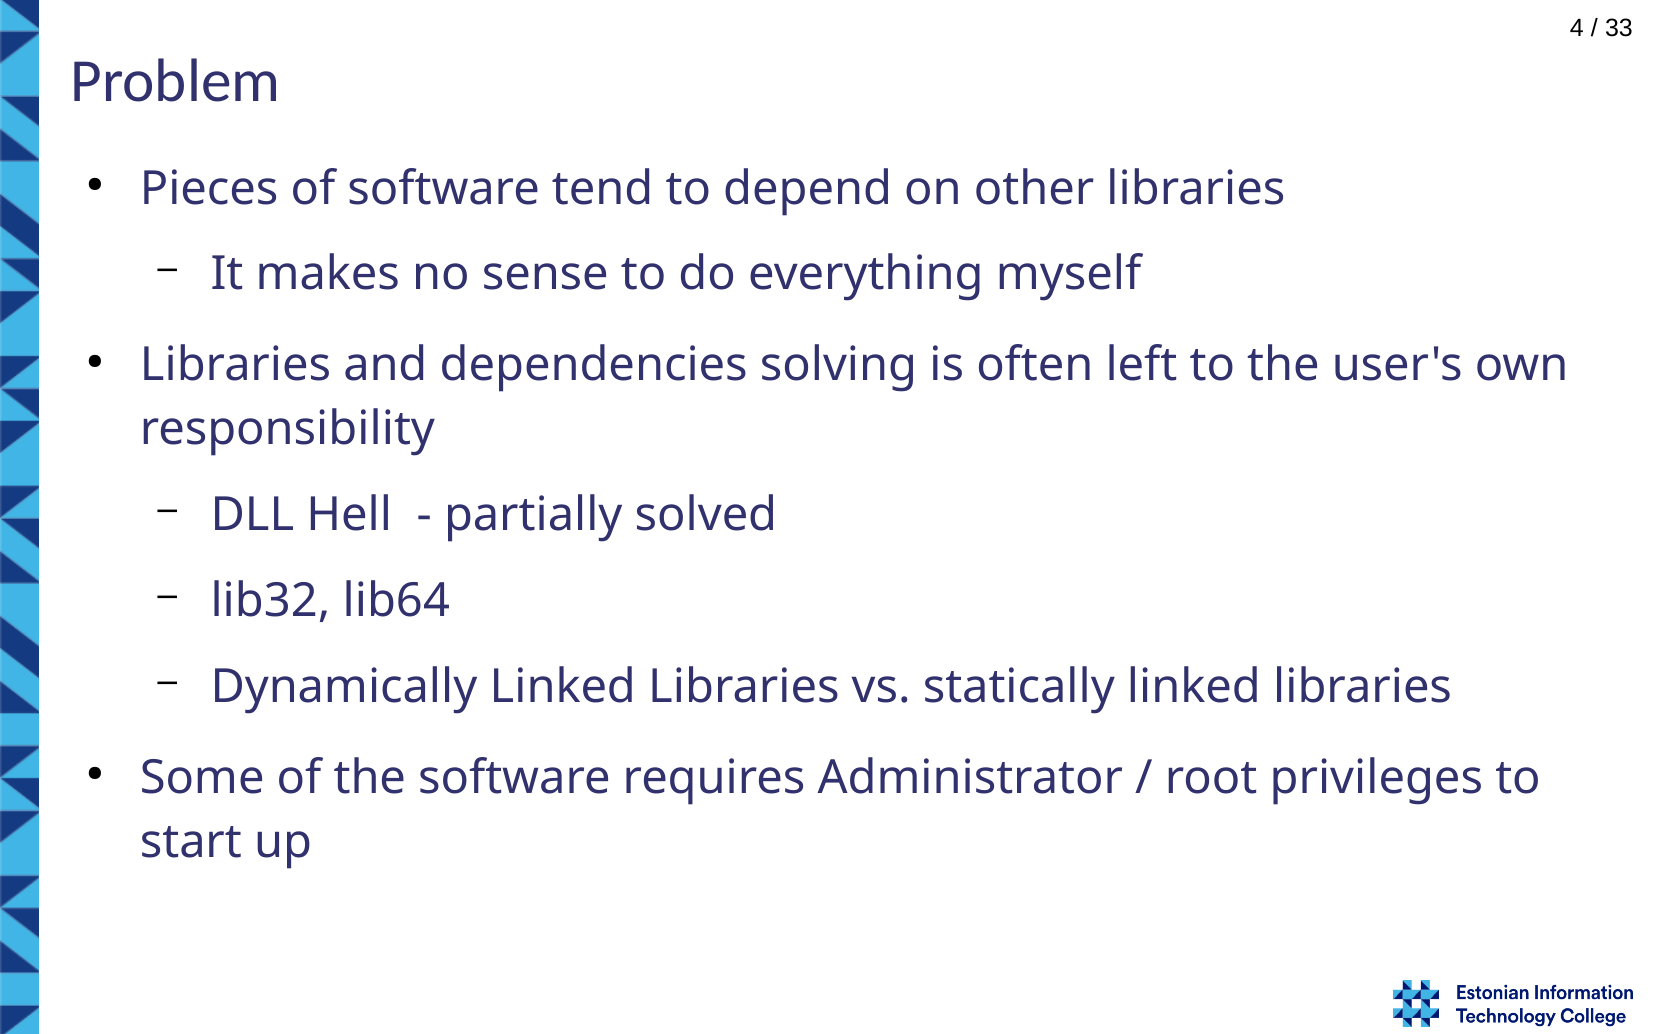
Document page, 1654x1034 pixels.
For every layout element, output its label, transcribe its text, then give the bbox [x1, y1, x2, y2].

list Pieces of software tend to depend on other libraries It makes no sense to do everything myself Libraries and dependencies solving is often left to the user's own responsibility DLL Hell - partially solved lib32, lib64 Dynamically Linked Libraries vs. statically linked libraries Some of the software requires Administrator / root privileges to start up [68, 153, 1630, 957]
picture [1393, 980, 1633, 1027]
title Problem [70, 41, 1630, 130]
